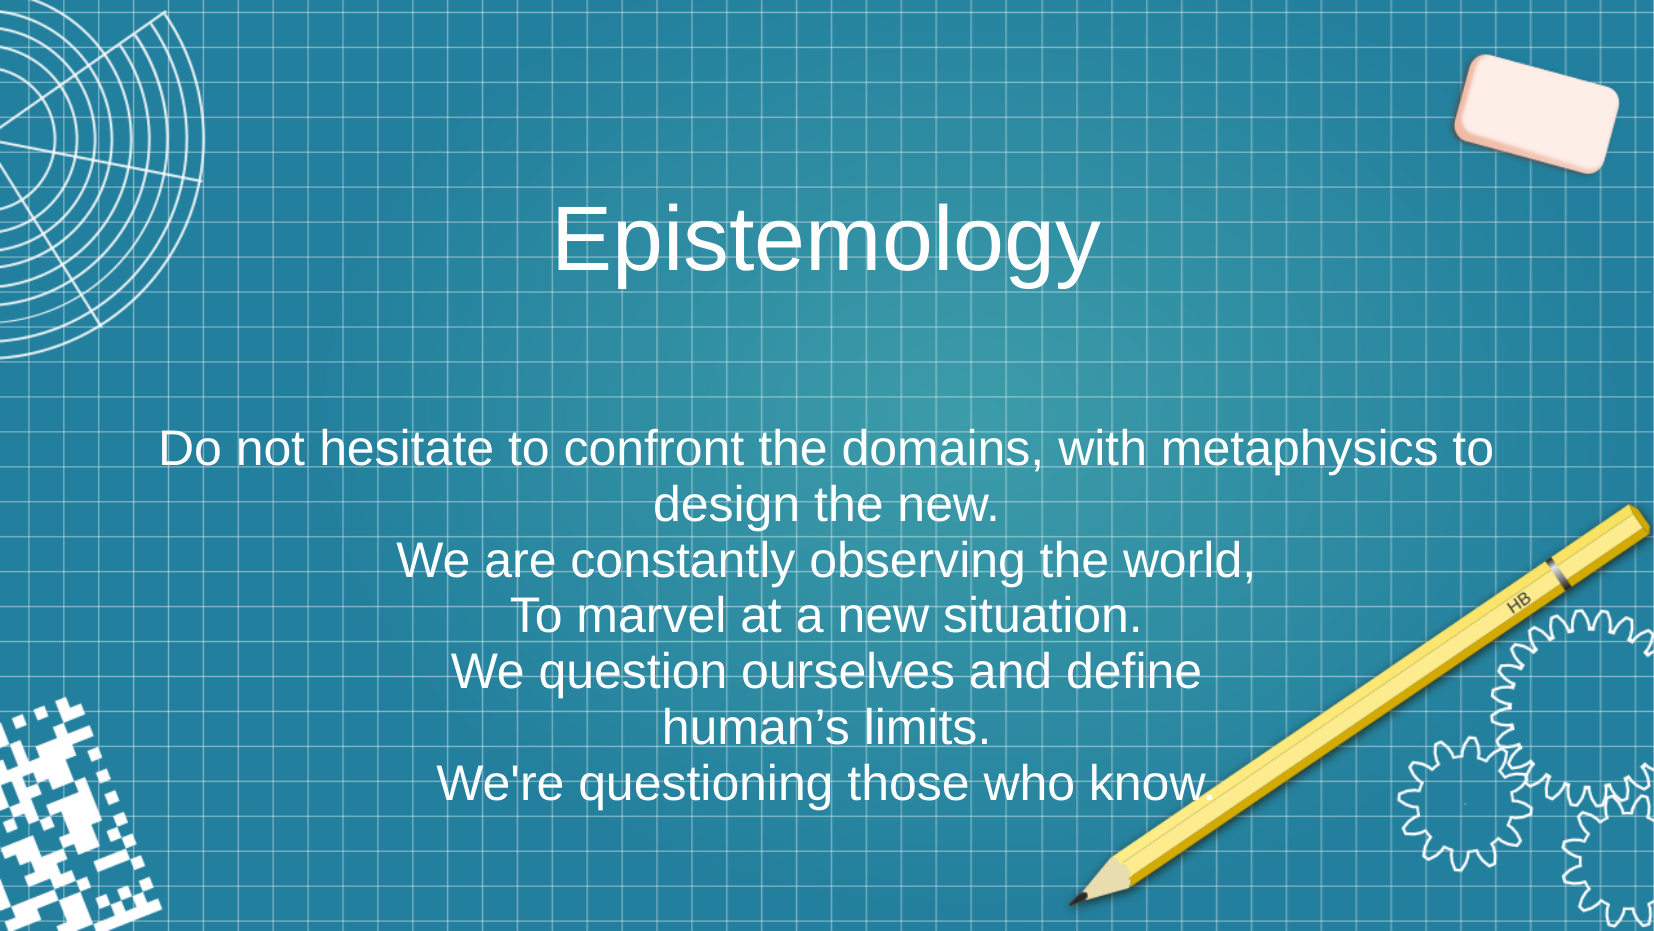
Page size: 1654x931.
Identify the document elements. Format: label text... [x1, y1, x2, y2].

picture [0, 0, 1654, 931]
title Epistemology [82, 132, 1571, 346]
subtitle Do not hesitate to confront the domains, with metaphysics to design the new. We are constantly observing the world, To marvel at a new situation. We question ourselves and define human’s limits. We're questioning those who know. [82, 389, 1571, 842]
